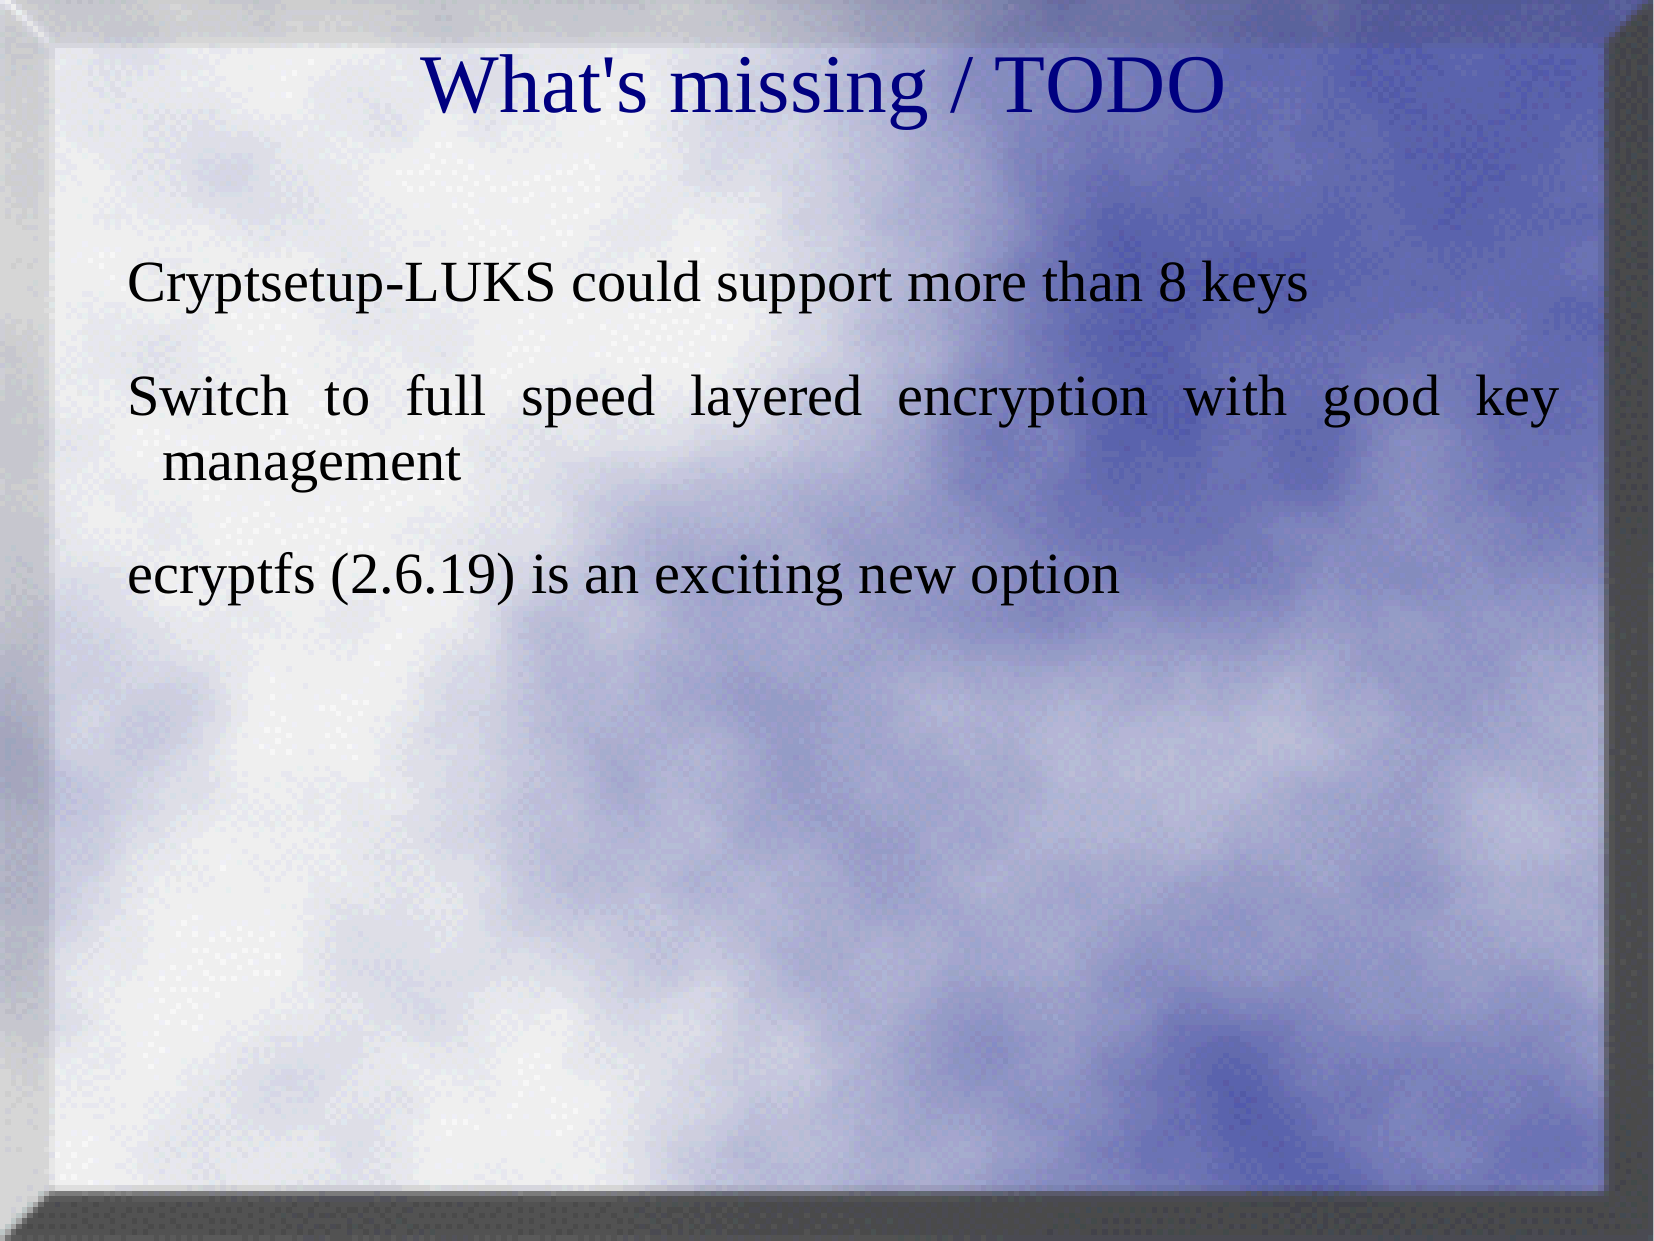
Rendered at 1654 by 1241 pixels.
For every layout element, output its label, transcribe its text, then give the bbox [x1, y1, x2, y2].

title What's missing / TODO [161, 33, 1488, 135]
picture [0, 0, 1654, 1241]
list Cryptsetup-LUKS could support more than 8 keys Switch to full speed layered encryption with good key management ecryptfs (2.6.19) is an exciting new option [91, 249, 1563, 688]
